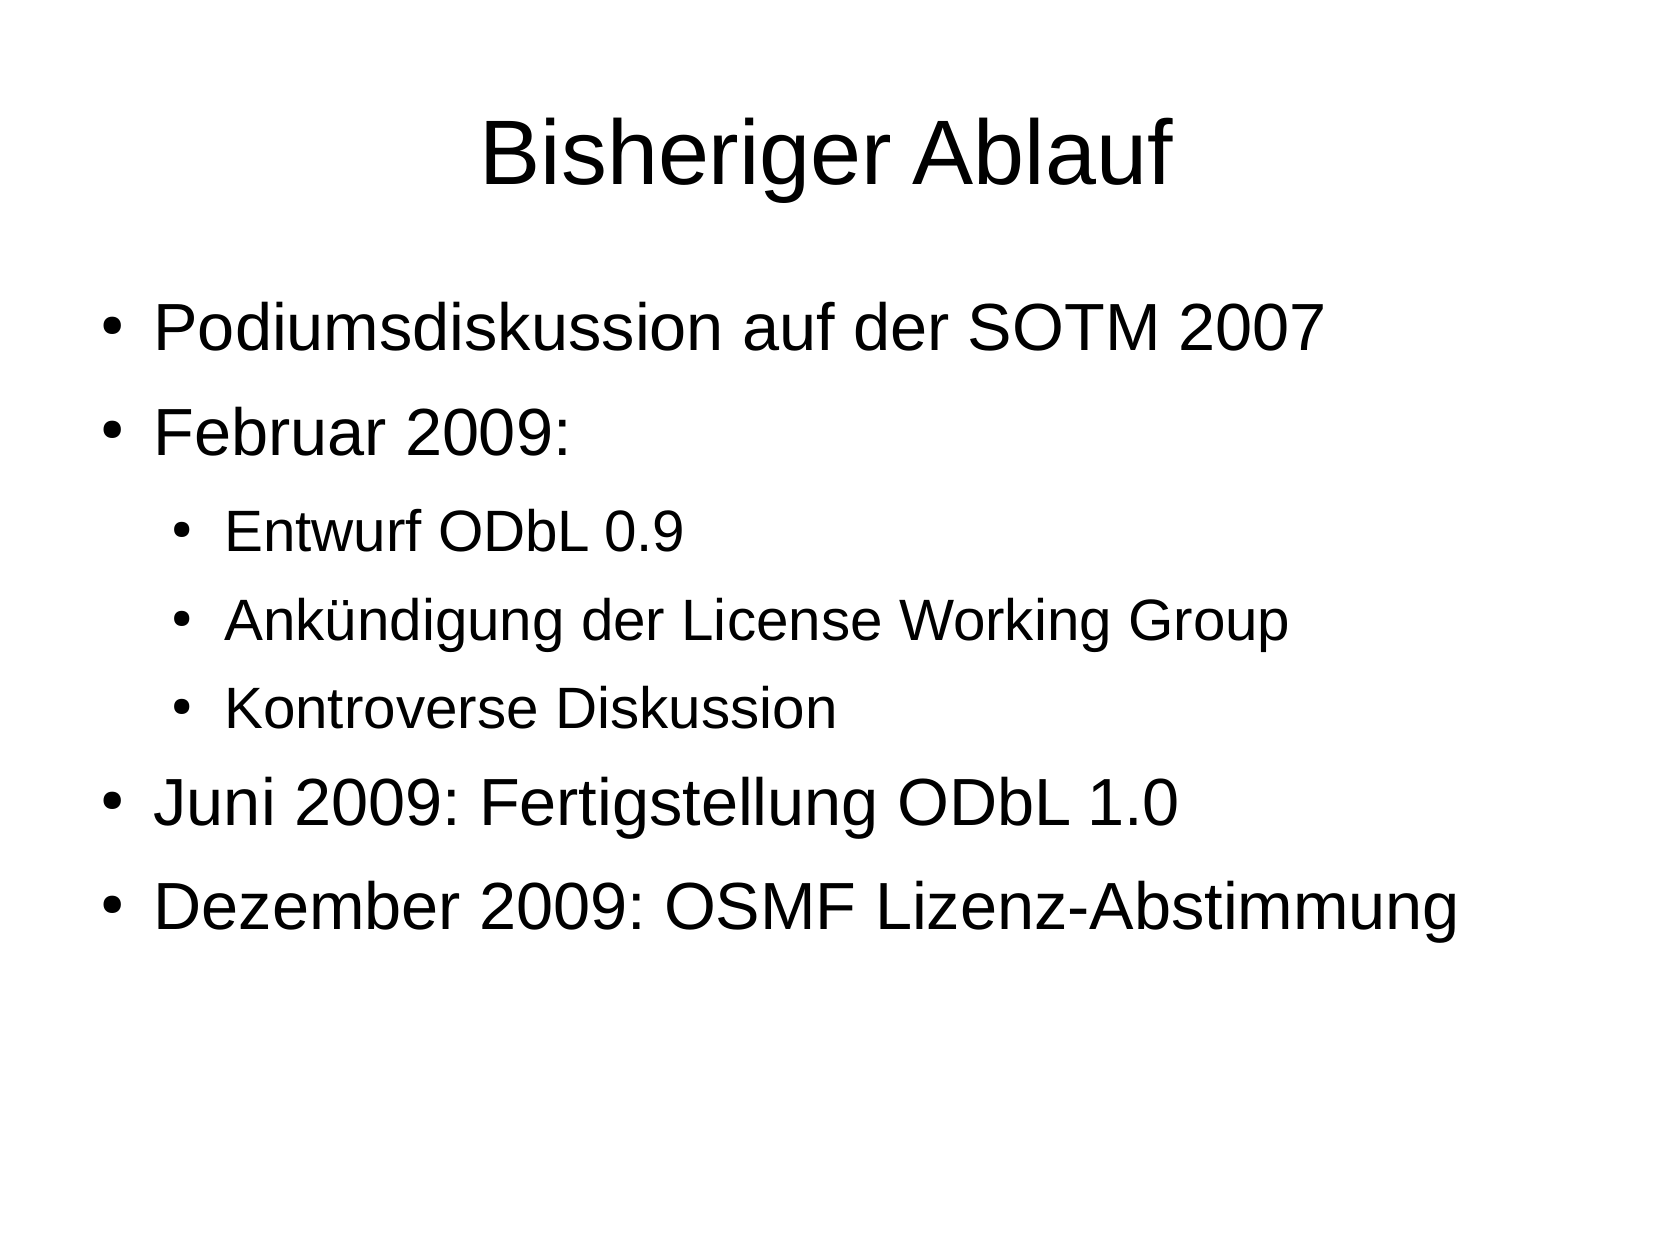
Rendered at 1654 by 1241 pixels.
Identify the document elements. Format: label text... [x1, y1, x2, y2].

title Bisheriger Ablauf [82, 56, 1571, 250]
list Podiumsdiskussion auf der SOTM 2007 Februar 2009: Entwurf ODbL 0.9 Ankündigung der License Working Group Kontroverse Diskussion Juni 2009: Fertigstellung ODbL 1.0 Dezember 2009: OSMF Lizenz-Abstimmung [82, 290, 1571, 1109]
